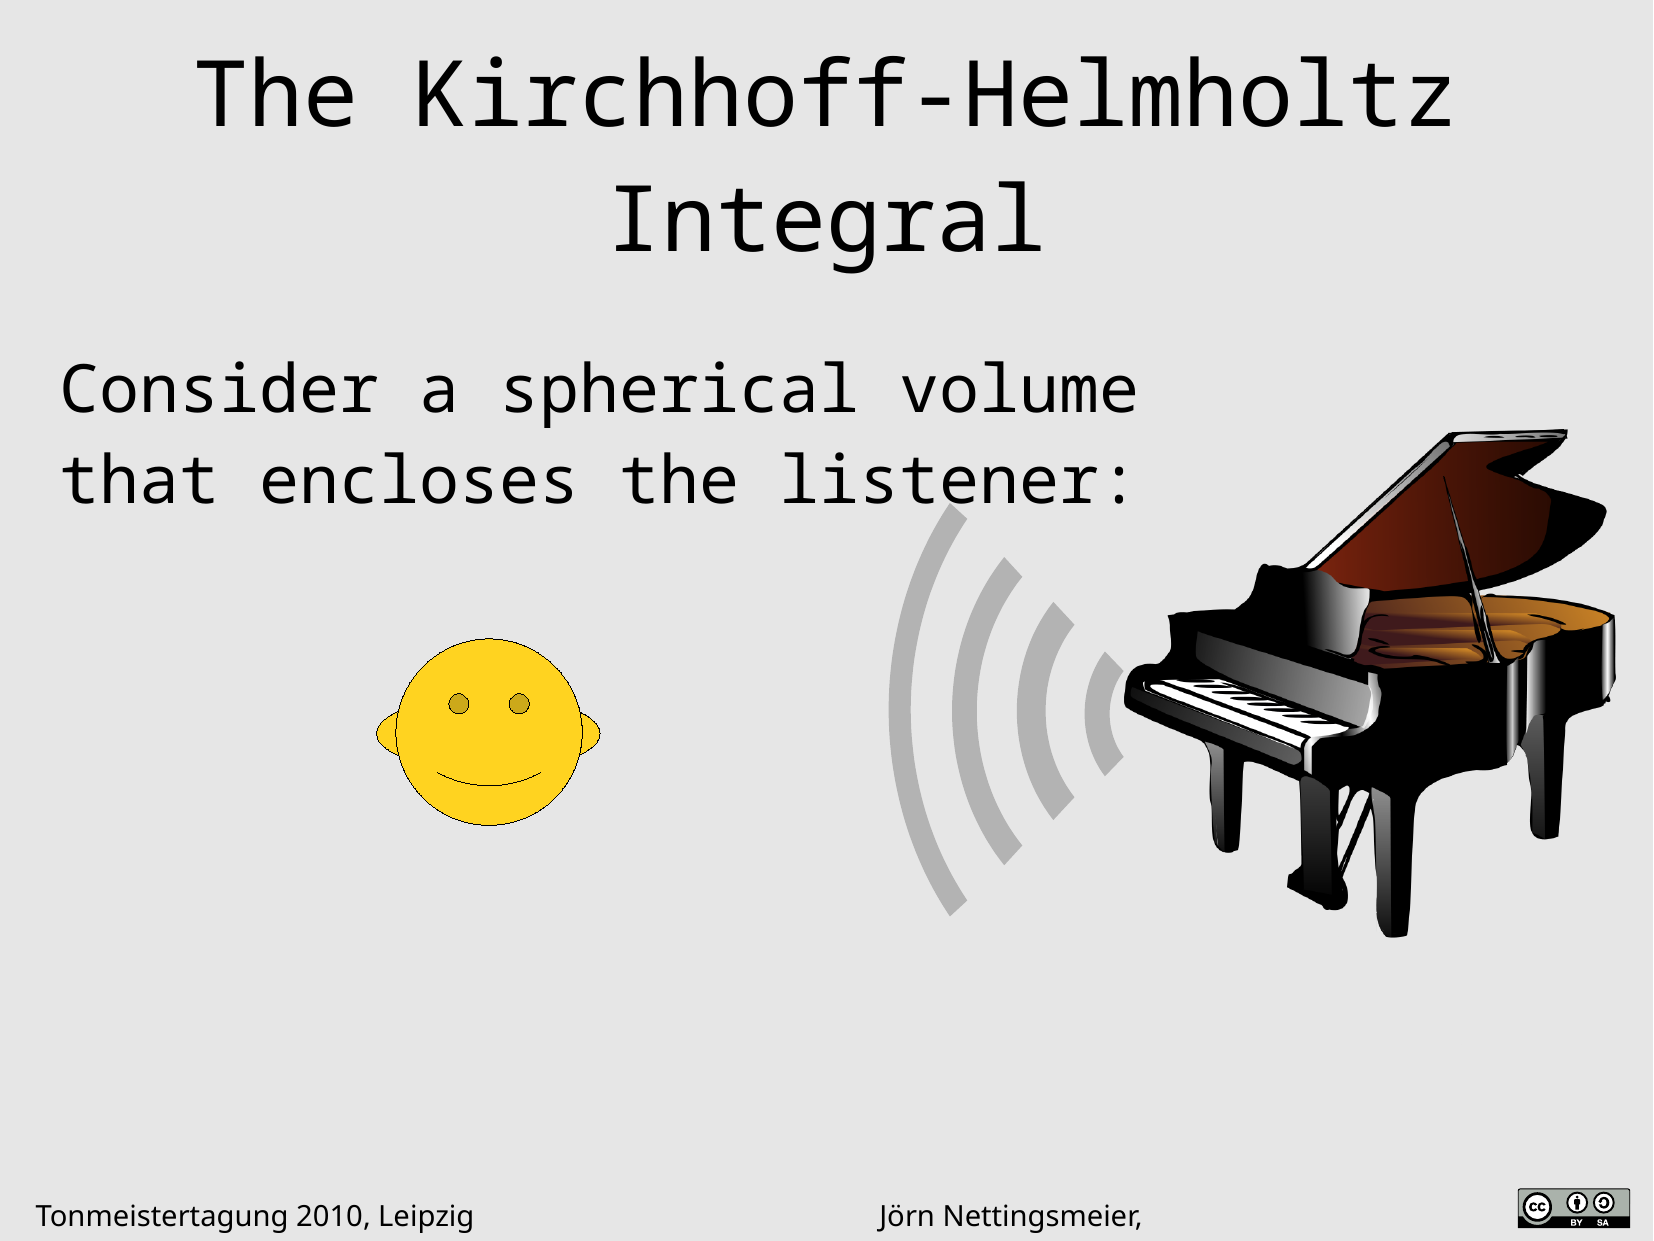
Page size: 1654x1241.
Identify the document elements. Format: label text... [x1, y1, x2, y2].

text_box [888, 504, 968, 917]
text_box Consider a spherical volume that encloses the listener: [0, 333, 1200, 504]
text_box [952, 557, 1023, 866]
text_box [1084, 651, 1124, 777]
text_box [1016, 601, 1075, 821]
picture [1124, 429, 1616, 938]
title The Kirchhoff-Helmholtz Integral [82, 45, 1571, 261]
text_box [376, 638, 601, 826]
